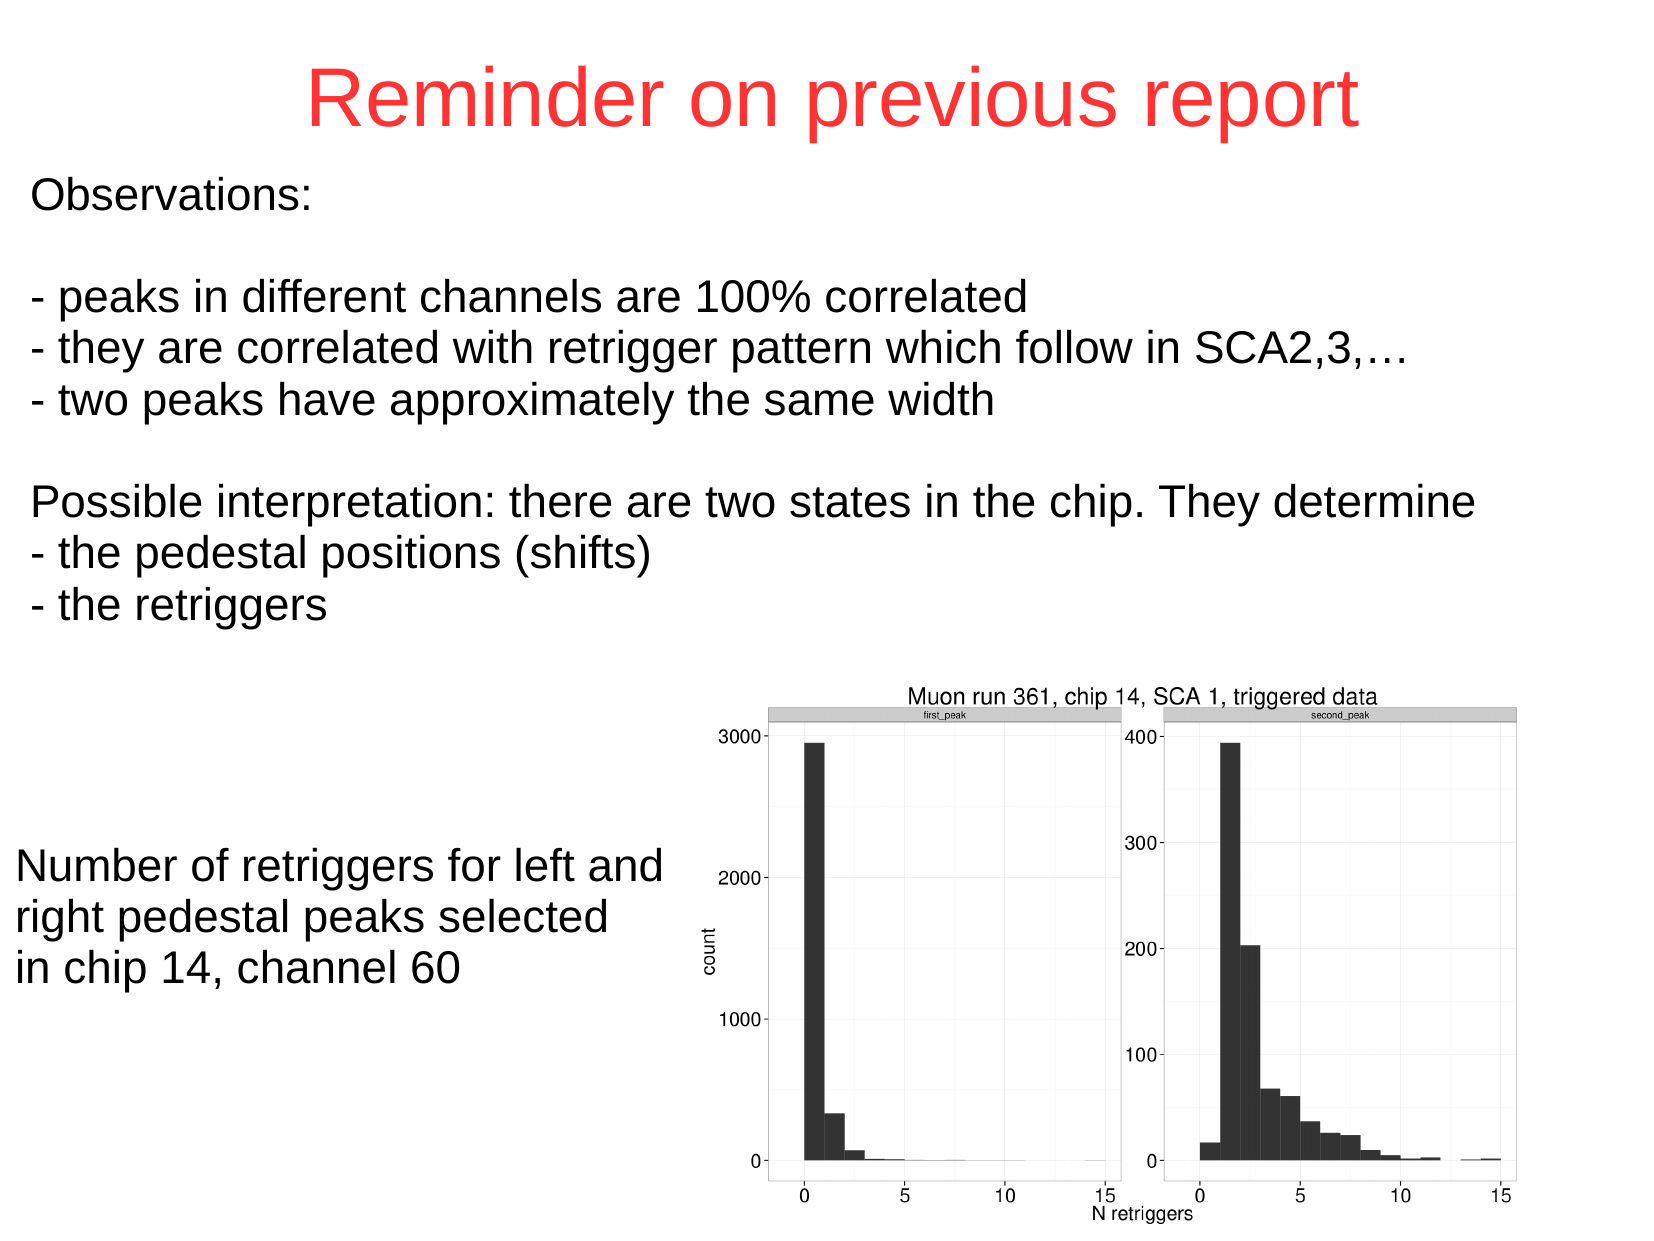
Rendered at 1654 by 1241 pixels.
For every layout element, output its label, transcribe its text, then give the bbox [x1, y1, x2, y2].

title Reminder on previous report [15, 0, 1651, 201]
text_box Number of retriggers for left and right pedestal peaks selected in chip 14, channel 60 [15, 790, 1606, 1043]
subtitle Observations: - peaks in different channels are 100% correlated - they are correlated with retrigger pattern which follow in SCA2,3,… - two peaks have approximately the same width Possible interpretation: there are two states in the chip. They determine - the pedestal positions (shifts) - the retriggers [30, 201, 1621, 682]
picture [690, 1043, 1531, 1231]
picture [690, 670, 1531, 790]
